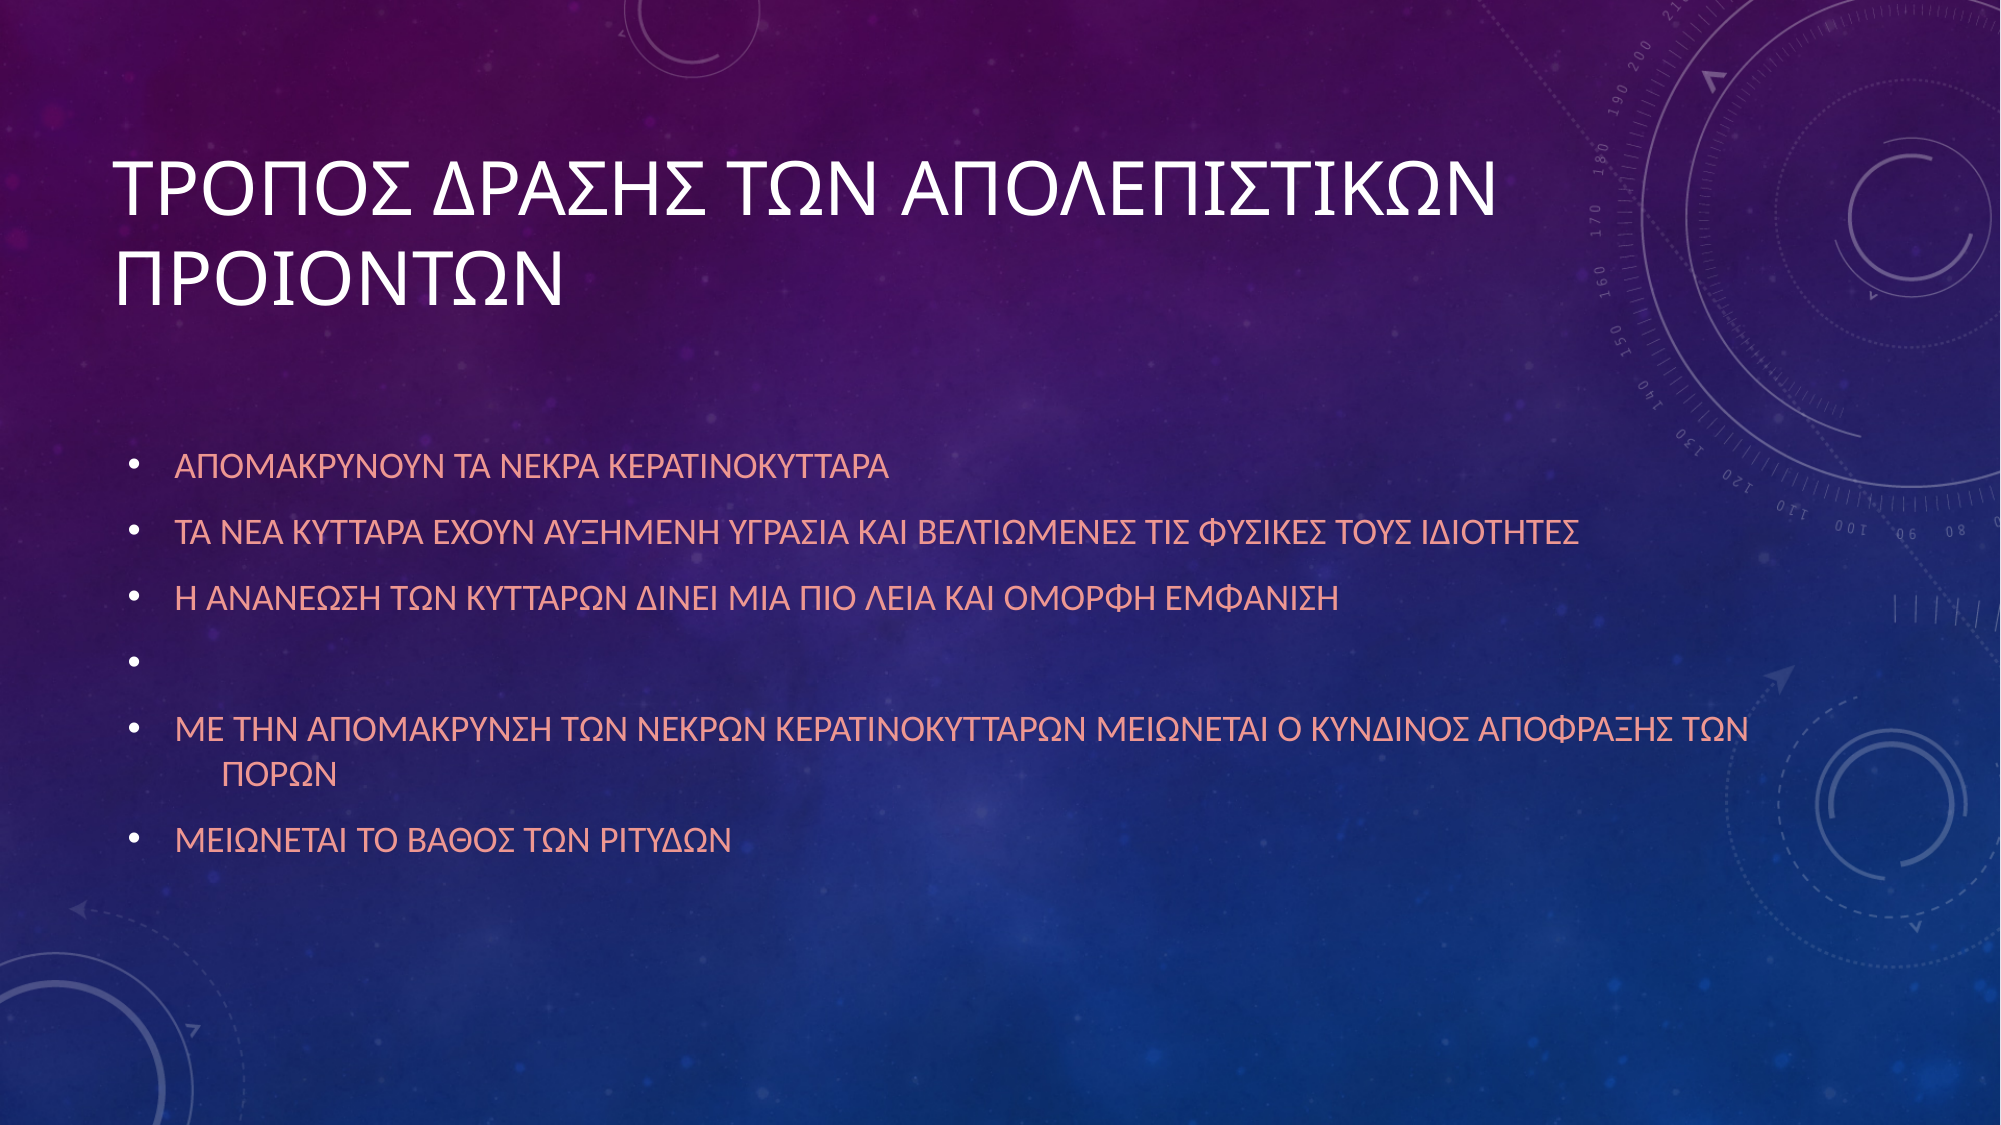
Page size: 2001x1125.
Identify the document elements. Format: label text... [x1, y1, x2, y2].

list ΑΠΟΜΑΚΡΥΝΟΥΝ ΤΑ ΝΕΚΡΑ ΚΕΡΑΤΙΝΟΚΥΤΤΑΡΑ ΤΑ ΝΕΑ ΚΥΤΤΑΡΑ ΕΧΟΥΝ ΑΥΞΗΜΕΝΗ ΥΓΡΑΣΙΑ ΚΑΙ ΒΕΛΤΙΩΜΕΝΕΣ ΤΙΣ ΦΥΣΙΚΕΣ ΤΟΥΣ ΙΔΙΟΤΗΤΕΣ Η ΑΝΑΝΕΩΣΗ ΤΩΝ ΚΥΤΤΑΡΩΝ ΔΙΝΕΙ ΜΙΑ ΠΙΟ ΛΕΙΑ ΚΑΙ ΟΜΟΡΦΗ ΕΜΦΑΝΙΣΗ ΜΕ ΤΗΝ ΑΠΟΜΑΚΡΥΝΣΗ ΤΩΝ ΝΕΚΡΩΝ ΚΕΡΑΤΙΝΟΚΥΤΤΑΡΩΝ ΜΕΙΩΝΕΤΑΙ Ο ΚΥΝΔΙΝΟΣ ΑΠΟΦΡΑΞΗΣ ΤΩΝ ΠΟΡΩΝ ΜΕΙΩΝΕΤΑΙ ΤΟ ΒΑΘΟΣ ΤΩΝ ΡΙΤΥΔΩΝ [112, 351, 1775, 950]
title ΤΡΟΠΟΣ ΔΡΑΣΗΣ ΤΩΝ ΑΠΟΛΕΠΙΣΤΙΚΩΝ ΠΡΟΙΟΝΤΩΝ [97, 99, 1775, 362]
